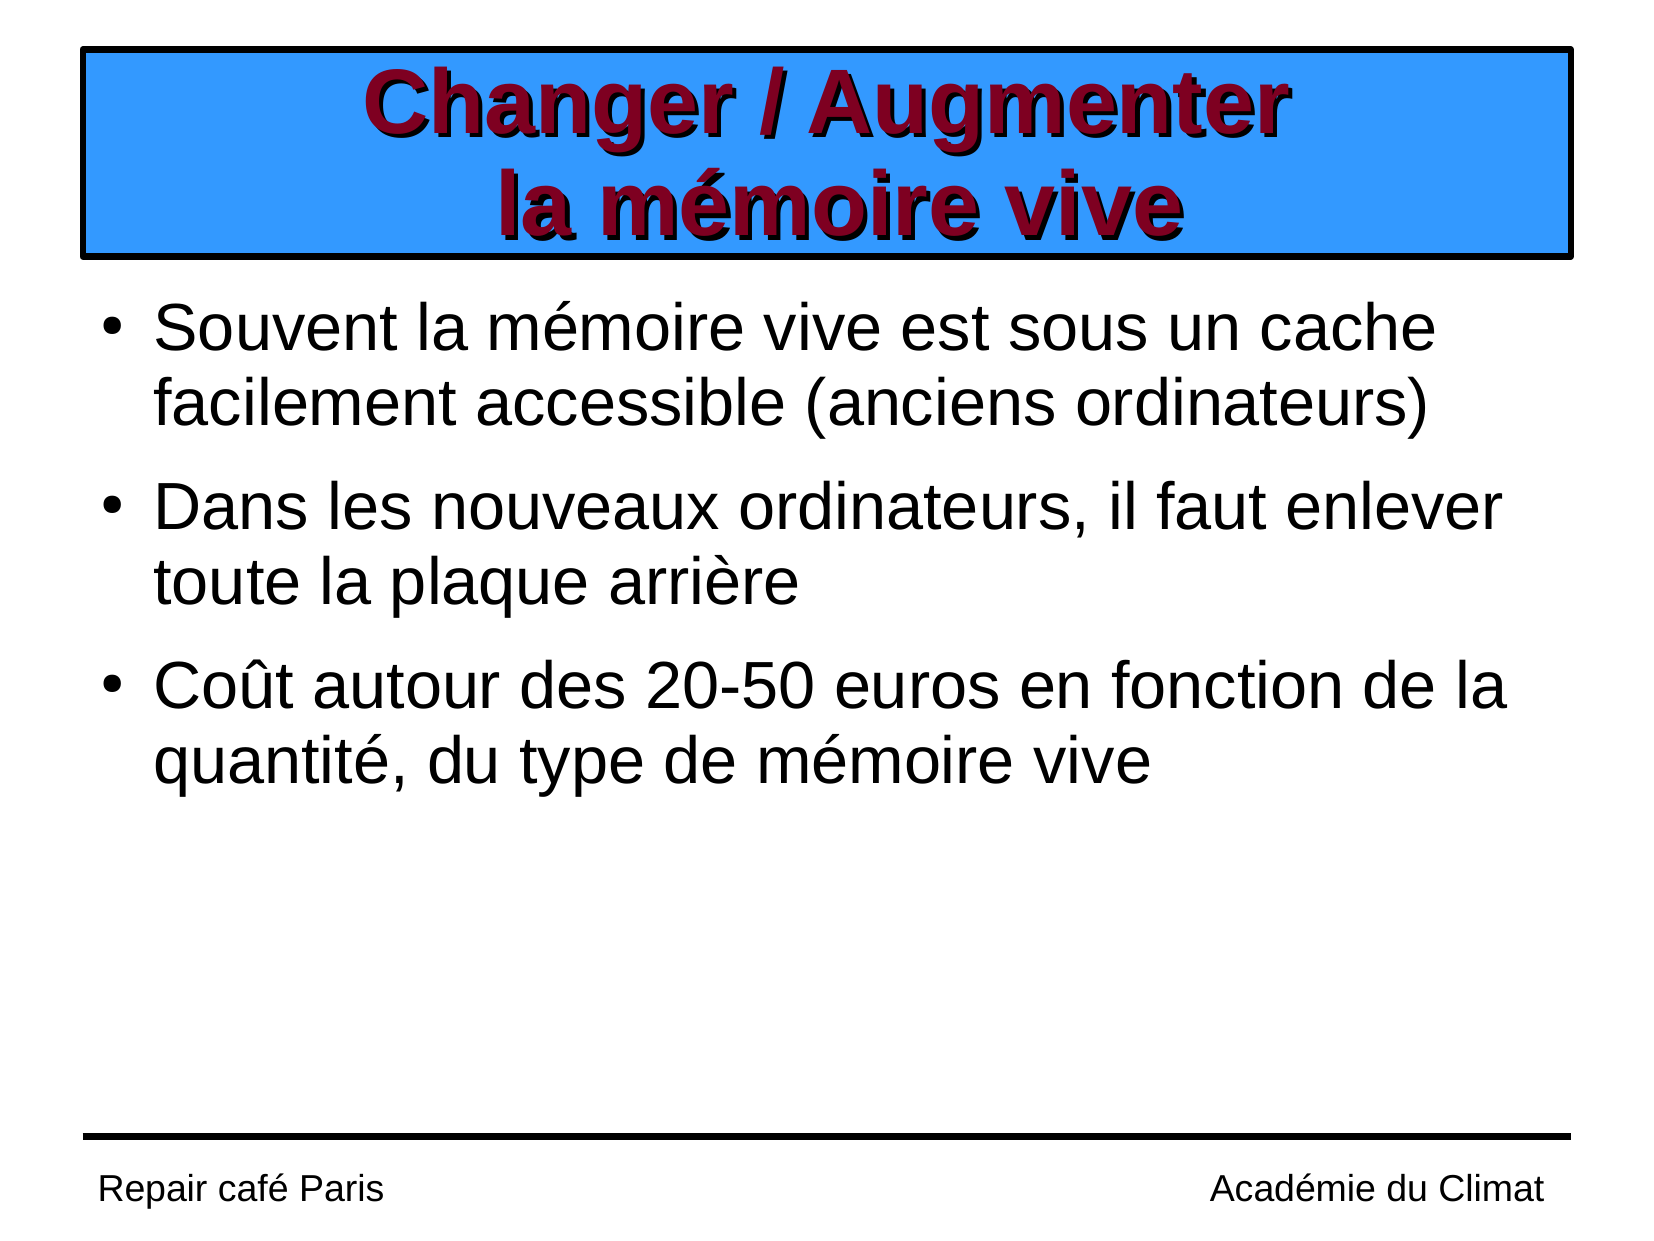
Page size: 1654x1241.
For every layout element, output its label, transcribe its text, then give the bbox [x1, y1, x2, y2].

text_box Repair café Paris Académie du Climat [82, 1160, 1571, 1217]
list Souvent la mémoire vive est sous un cache facilement accessible (anciens ordinateurs) Dans les nouveaux ordinateurs, il faut enlever toute la plaque arrière Coût autour des 20-50 euros en fonction de la quantité, du type de mémoire vive [82, 290, 1571, 1109]
title Changer / Augmenter la mémoire vive [82, 49, 1571, 257]
